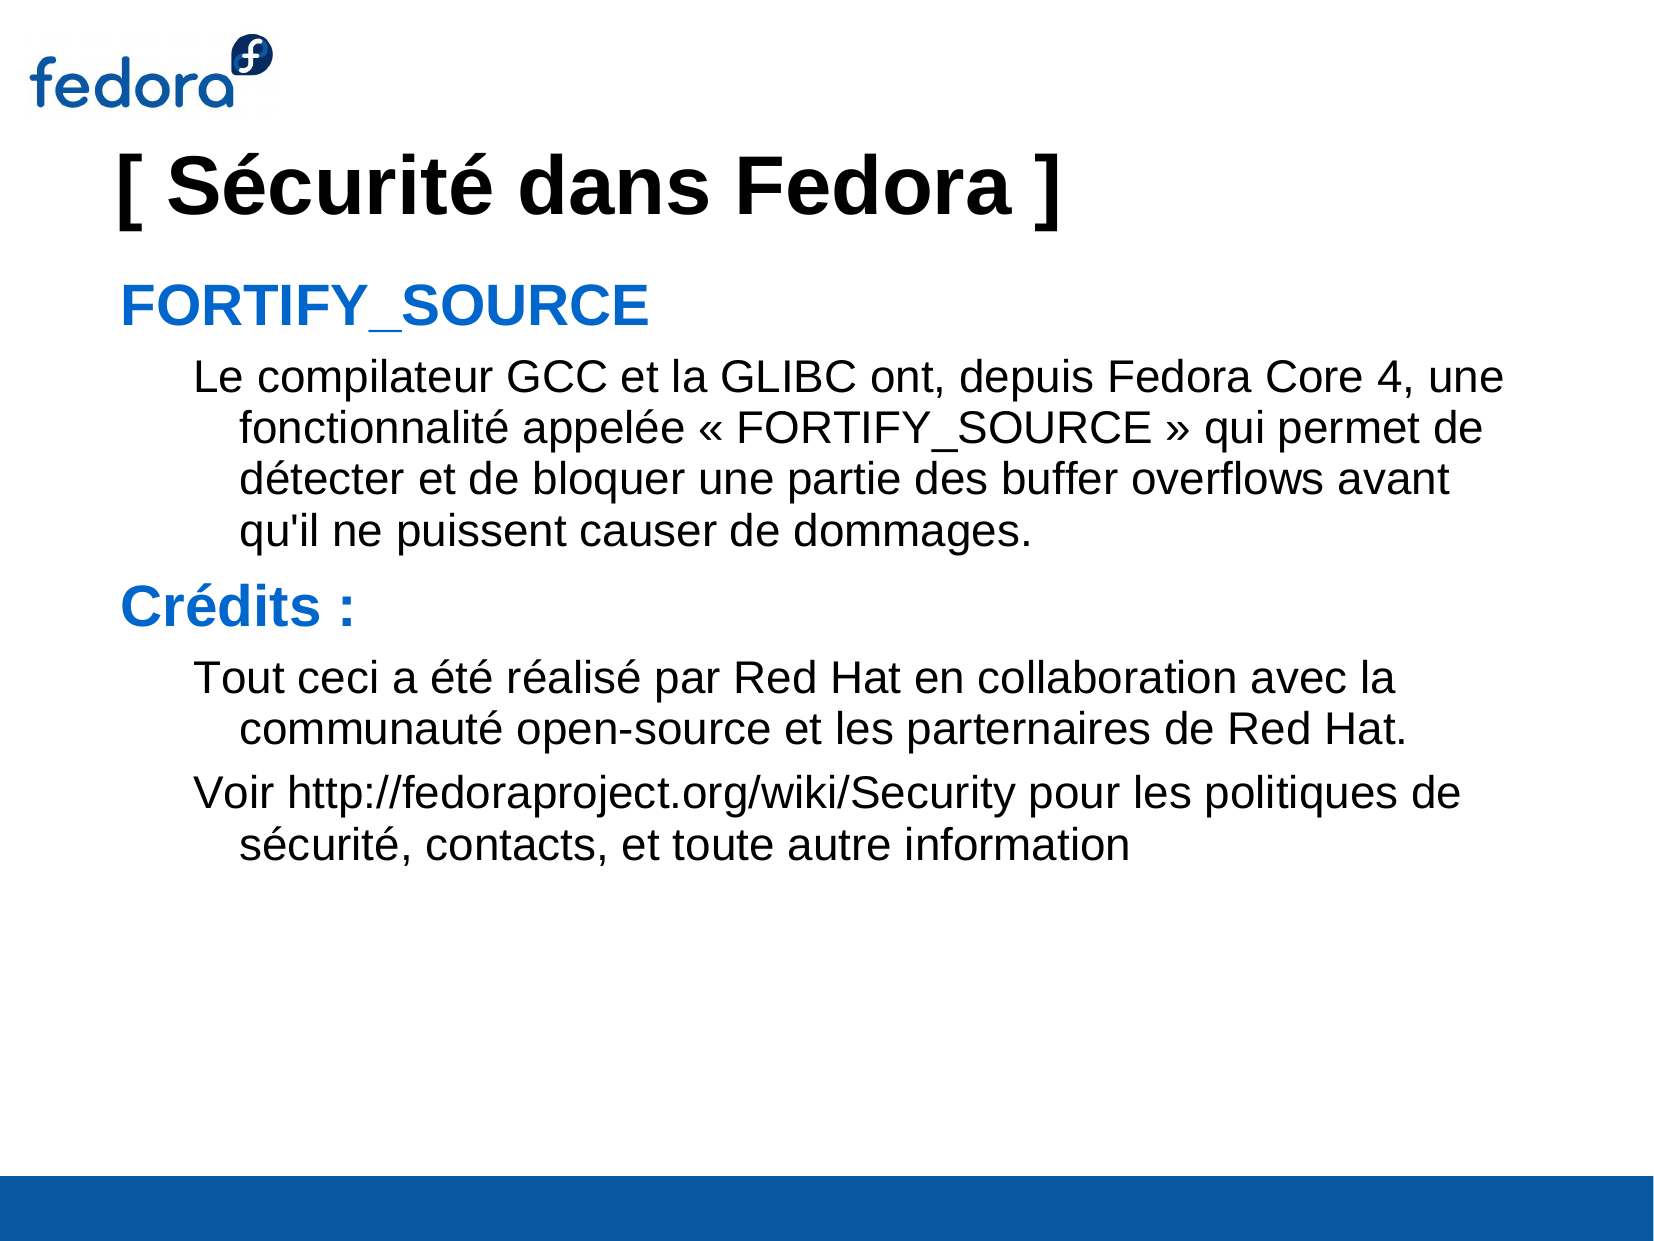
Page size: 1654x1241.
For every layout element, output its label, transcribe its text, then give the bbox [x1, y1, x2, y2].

title [ Sécurité dans Fedora ] [115, 122, 1521, 249]
picture [0, 1176, 1654, 1241]
list FORTIFY_SOURCE Le compilateur GCC et la GLIBC ont, depuis Fedora Core 4, une fonctionnalité appelée « FORTIFY_SOURCE » qui permet de détecter et de bloquer une partie des buffer overflows avant qu'il ne puissent causer de dommages. Crédits : Tout ceci a été réalisé par Red Hat en collaboration avec la communauté open-source et les parternaires de Red Hat. Voir http://fedoraproject.org/wiki/Security pour les politiques de sécurité, contacts, et toute autre information [118, 272, 1523, 1092]
picture [22, 27, 277, 115]
